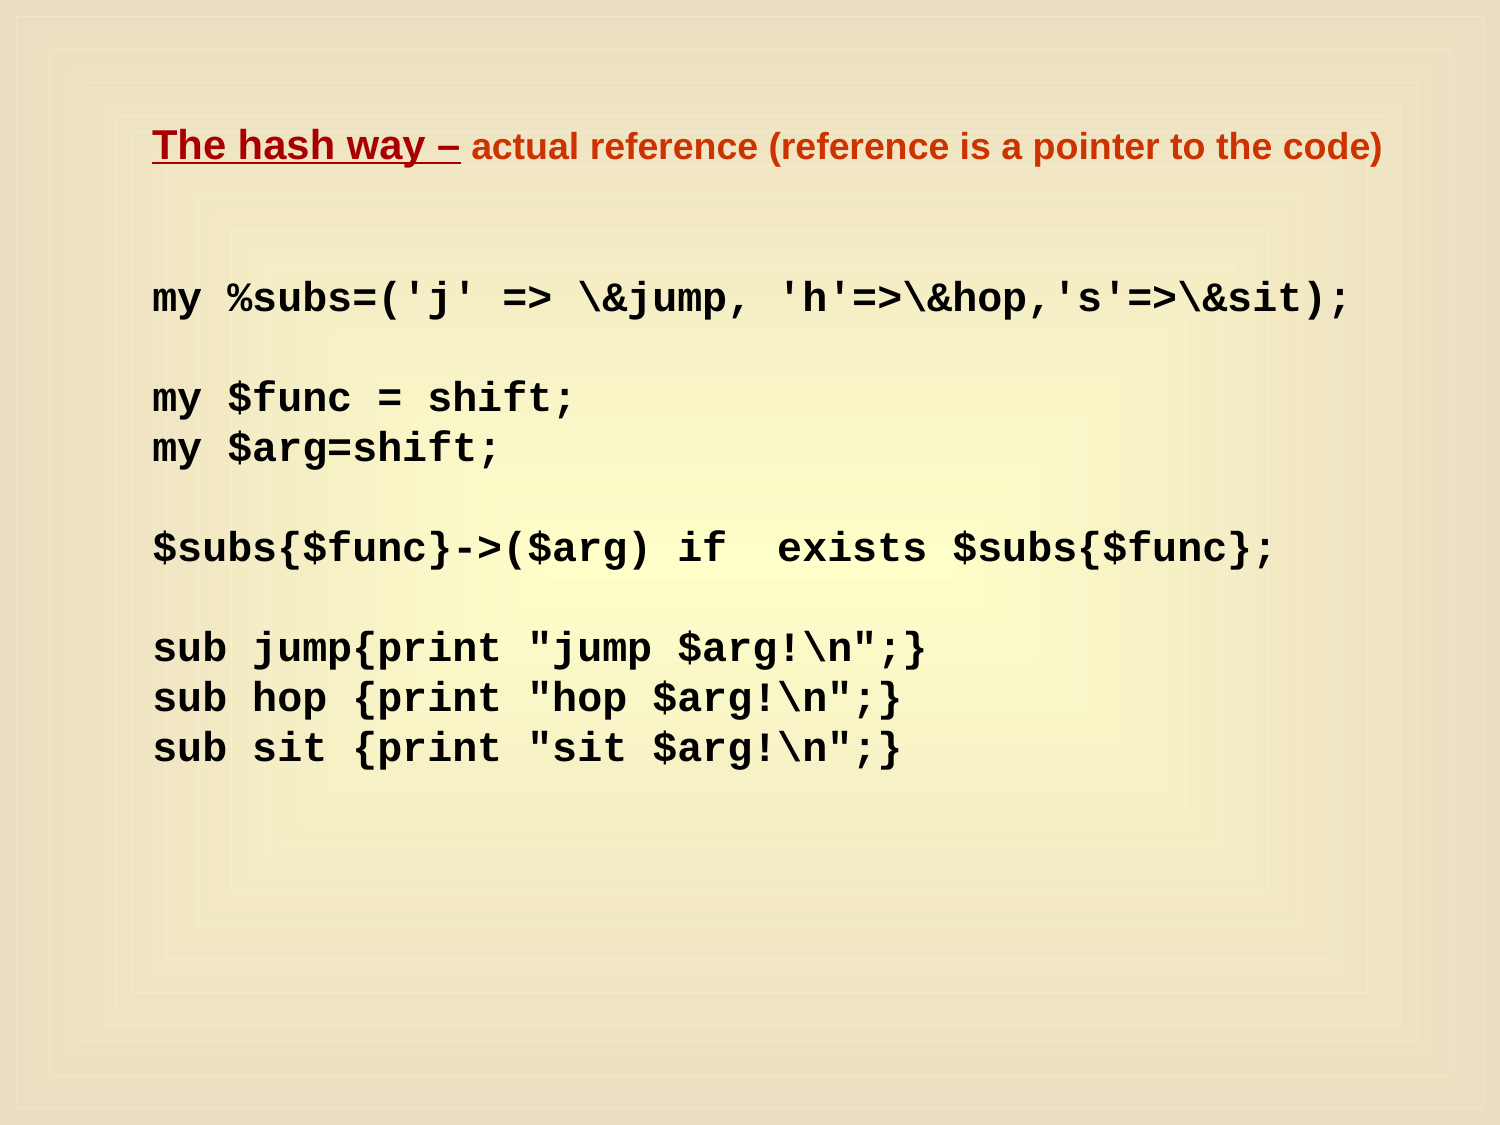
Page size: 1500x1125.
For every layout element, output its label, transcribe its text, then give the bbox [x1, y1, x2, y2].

text_box my %subs=('j' => \&jump, 'h'=>\&hop,'s'=>\&sit); my $func = shift; my $arg=shift; $subs{$func}->($arg) if exists $subs{$func}; sub jump{print "jump $arg!\n";} sub hop {print "hop $arg!\n";} sub sit {print "sit $arg!\n";} [137, 262, 1368, 778]
text_box The hash way – actual reference (reference is a pointer to the code) [137, 110, 1409, 176]
